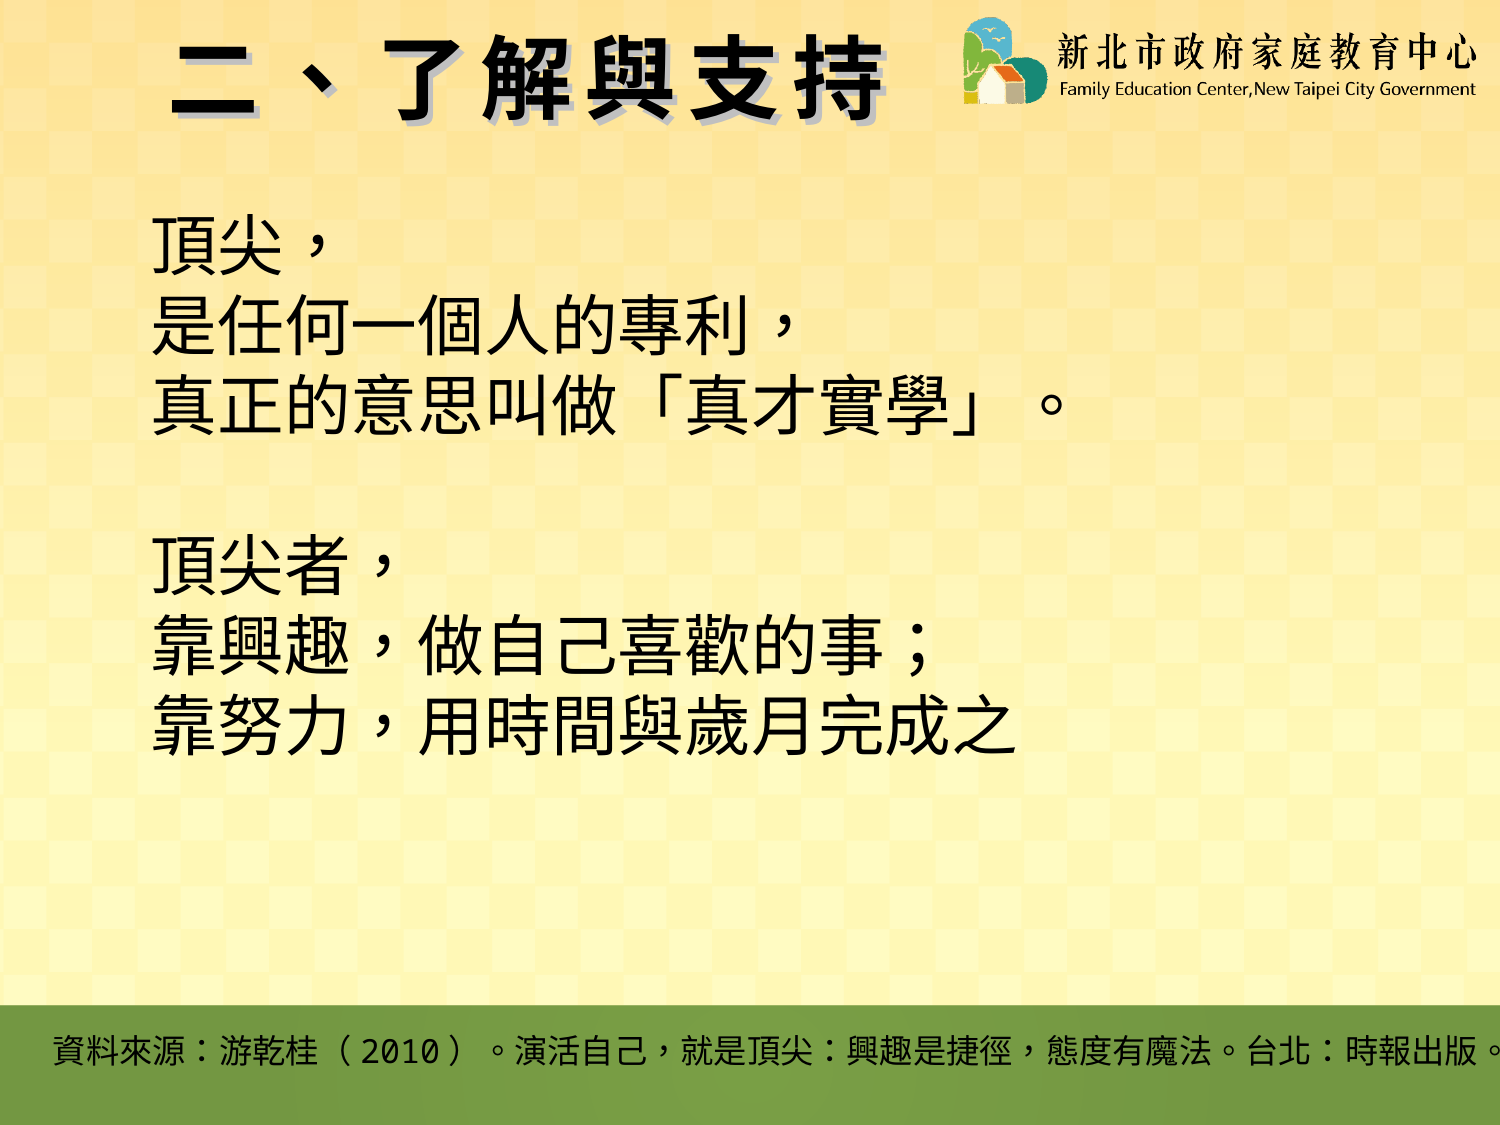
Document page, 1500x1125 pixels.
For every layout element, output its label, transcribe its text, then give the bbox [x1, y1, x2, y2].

text_box 資料來源：游乾桂（2010）。演活自己，就是頂尖：興趣是捷徑，態度有魔法。台北：時報出版。 [38, 1023, 1500, 1078]
text_box 頂尖， 是任何一個人的專利， 真正的意思叫做「真才實學」。 頂尖者， 靠興趣，做自己喜歡的事； 靠努力，用時間與歲月完成之 [135, 196, 1282, 858]
text_box 二、了解與支持 [152, 13, 920, 140]
